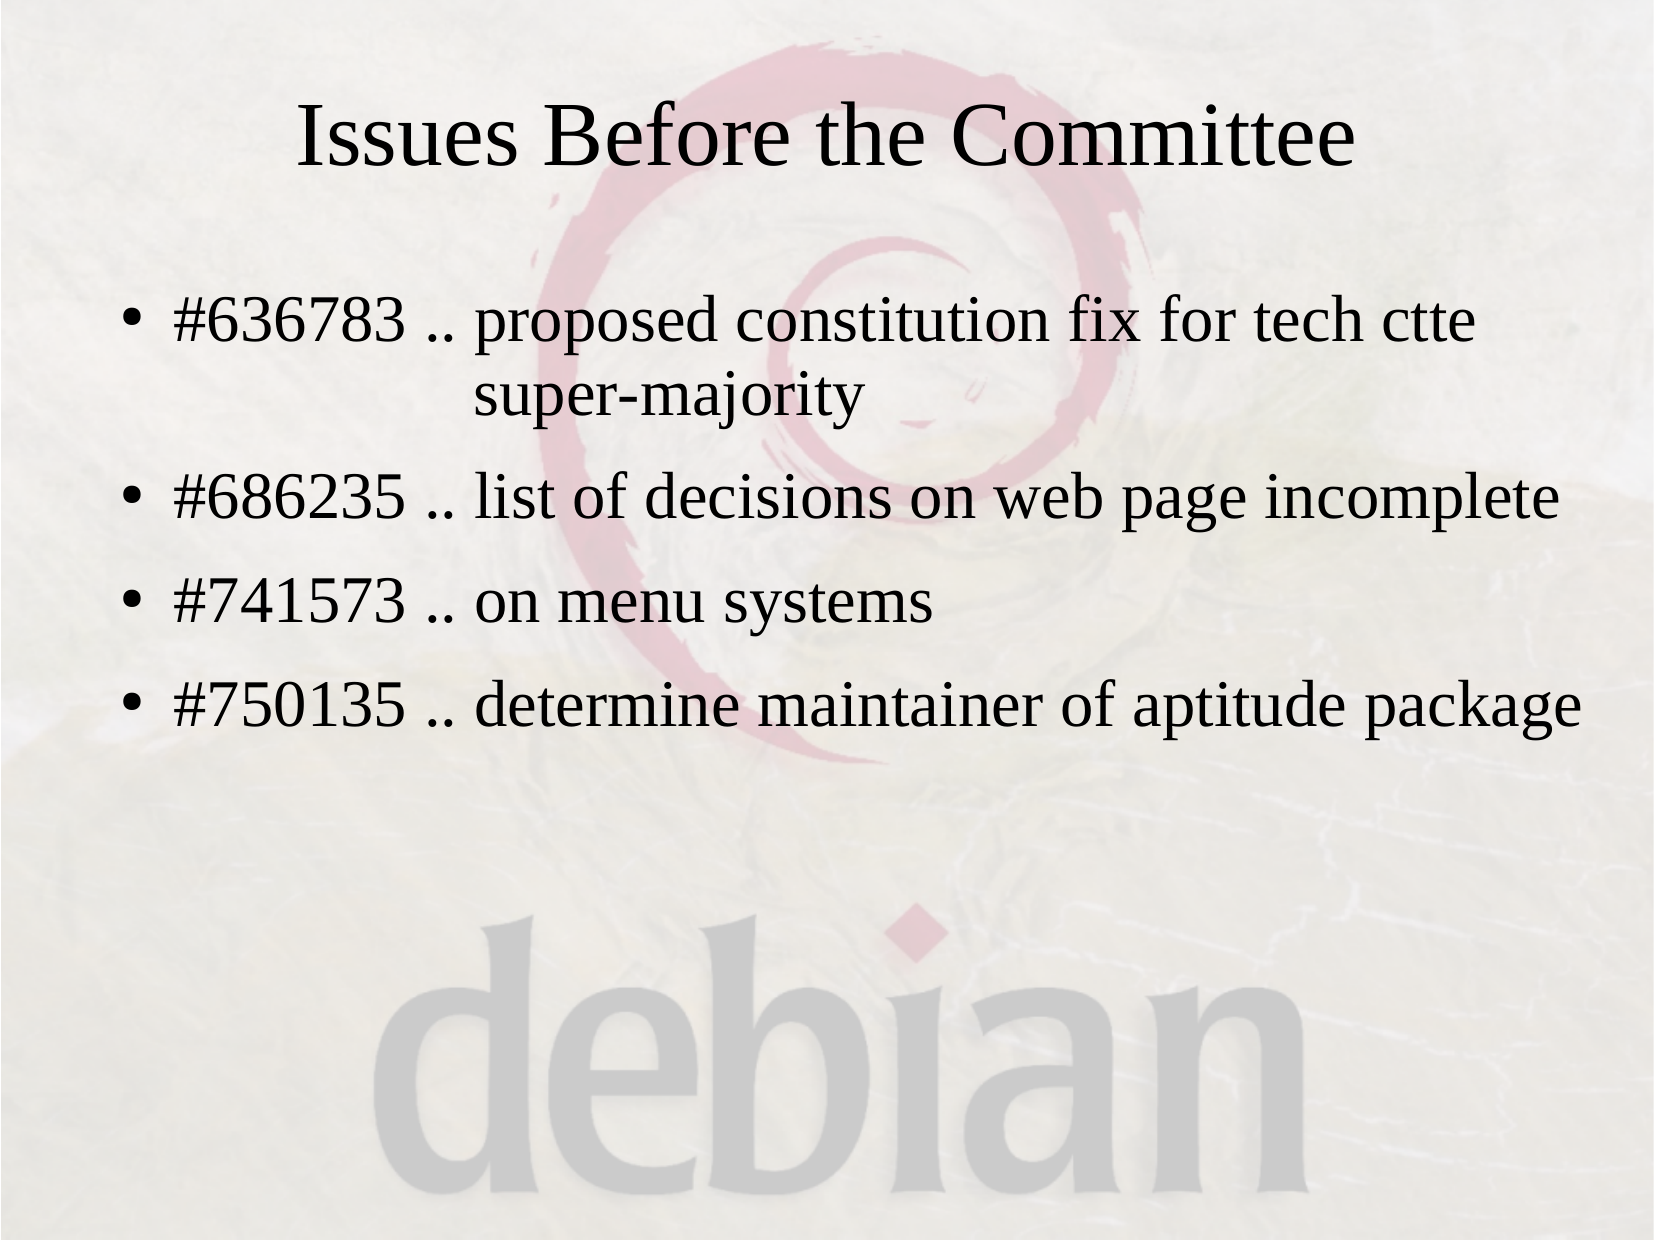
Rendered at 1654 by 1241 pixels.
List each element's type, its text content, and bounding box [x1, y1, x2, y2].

title Issues Before the Committee [121, 30, 1534, 238]
list #636783 .. proposed constitution fix for tech ctte super-majority #686235 .. list of decisions on web page incomplete #741573 .. on menu systems #750135 .. determine maintainer of aptitude package [102, 281, 1598, 1122]
picture [1, 0, 1654, 1240]
